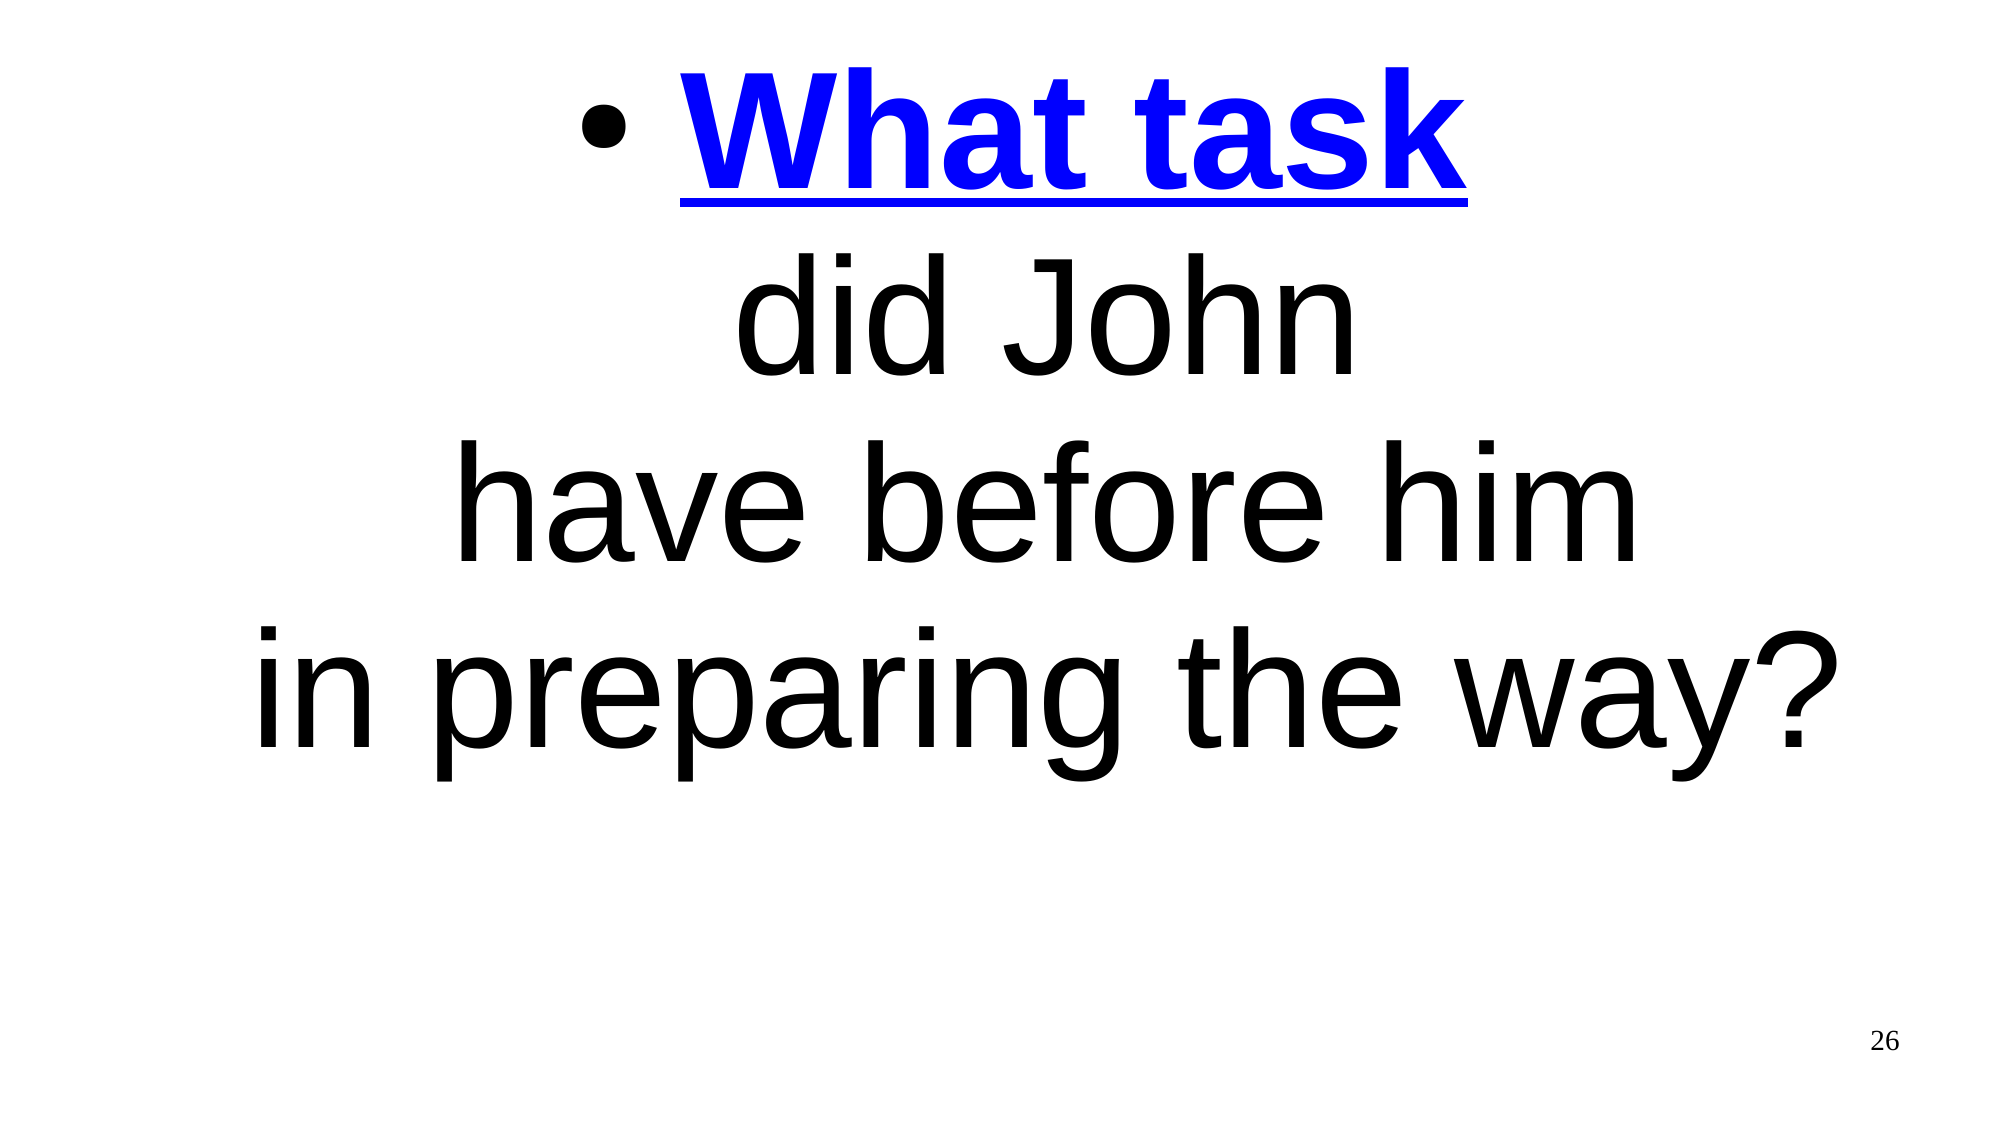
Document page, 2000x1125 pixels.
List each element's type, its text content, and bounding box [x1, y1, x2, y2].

list What task did John have before him in preparing the way? [37, 37, 1988, 1088]
